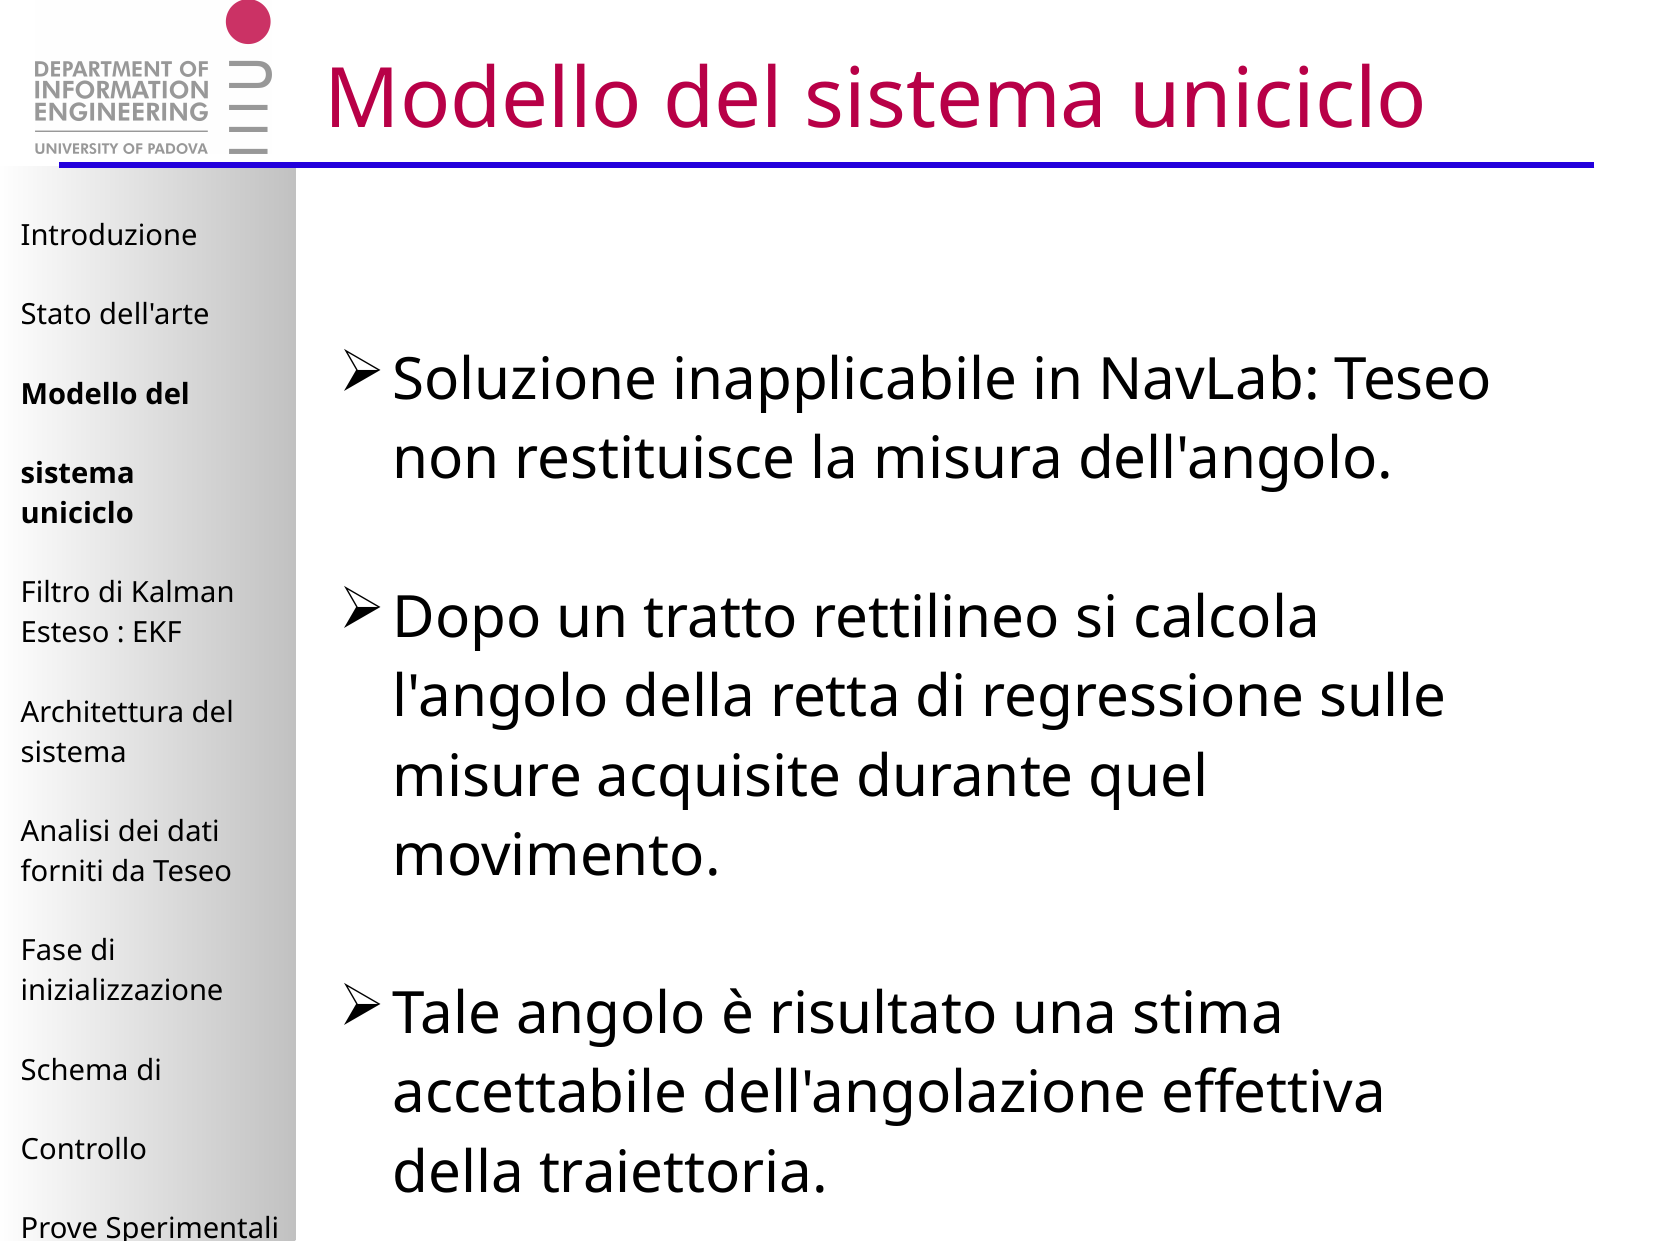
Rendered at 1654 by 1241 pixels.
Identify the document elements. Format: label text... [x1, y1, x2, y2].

title Modello del sistema uniciclo [324, 29, 1654, 161]
text_box Introduzione Stato dell'arte Modello del sistema uniciclo Filtro di Kalman Esteso : EKF Architettura del sistema Analisi dei dati forniti da Teseo Fase di inizializzazione Schema di Controllo Prove Sperimentali Conclusioni Sviluppi futuri [5, 206, 302, 1211]
text_box Soluzione inapplicabile in NavLab: Teseo non restituisce la misura dell'angolo. Dopo un tratto rettilineo si calcola l'angolo della retta di regressione sulle misure acquisite durante quel movimento. Tale angolo è risultato una stima accettabile dell'angolazione effettiva della traiettoria. [307, 330, 1536, 928]
picture [35, 0, 272, 154]
